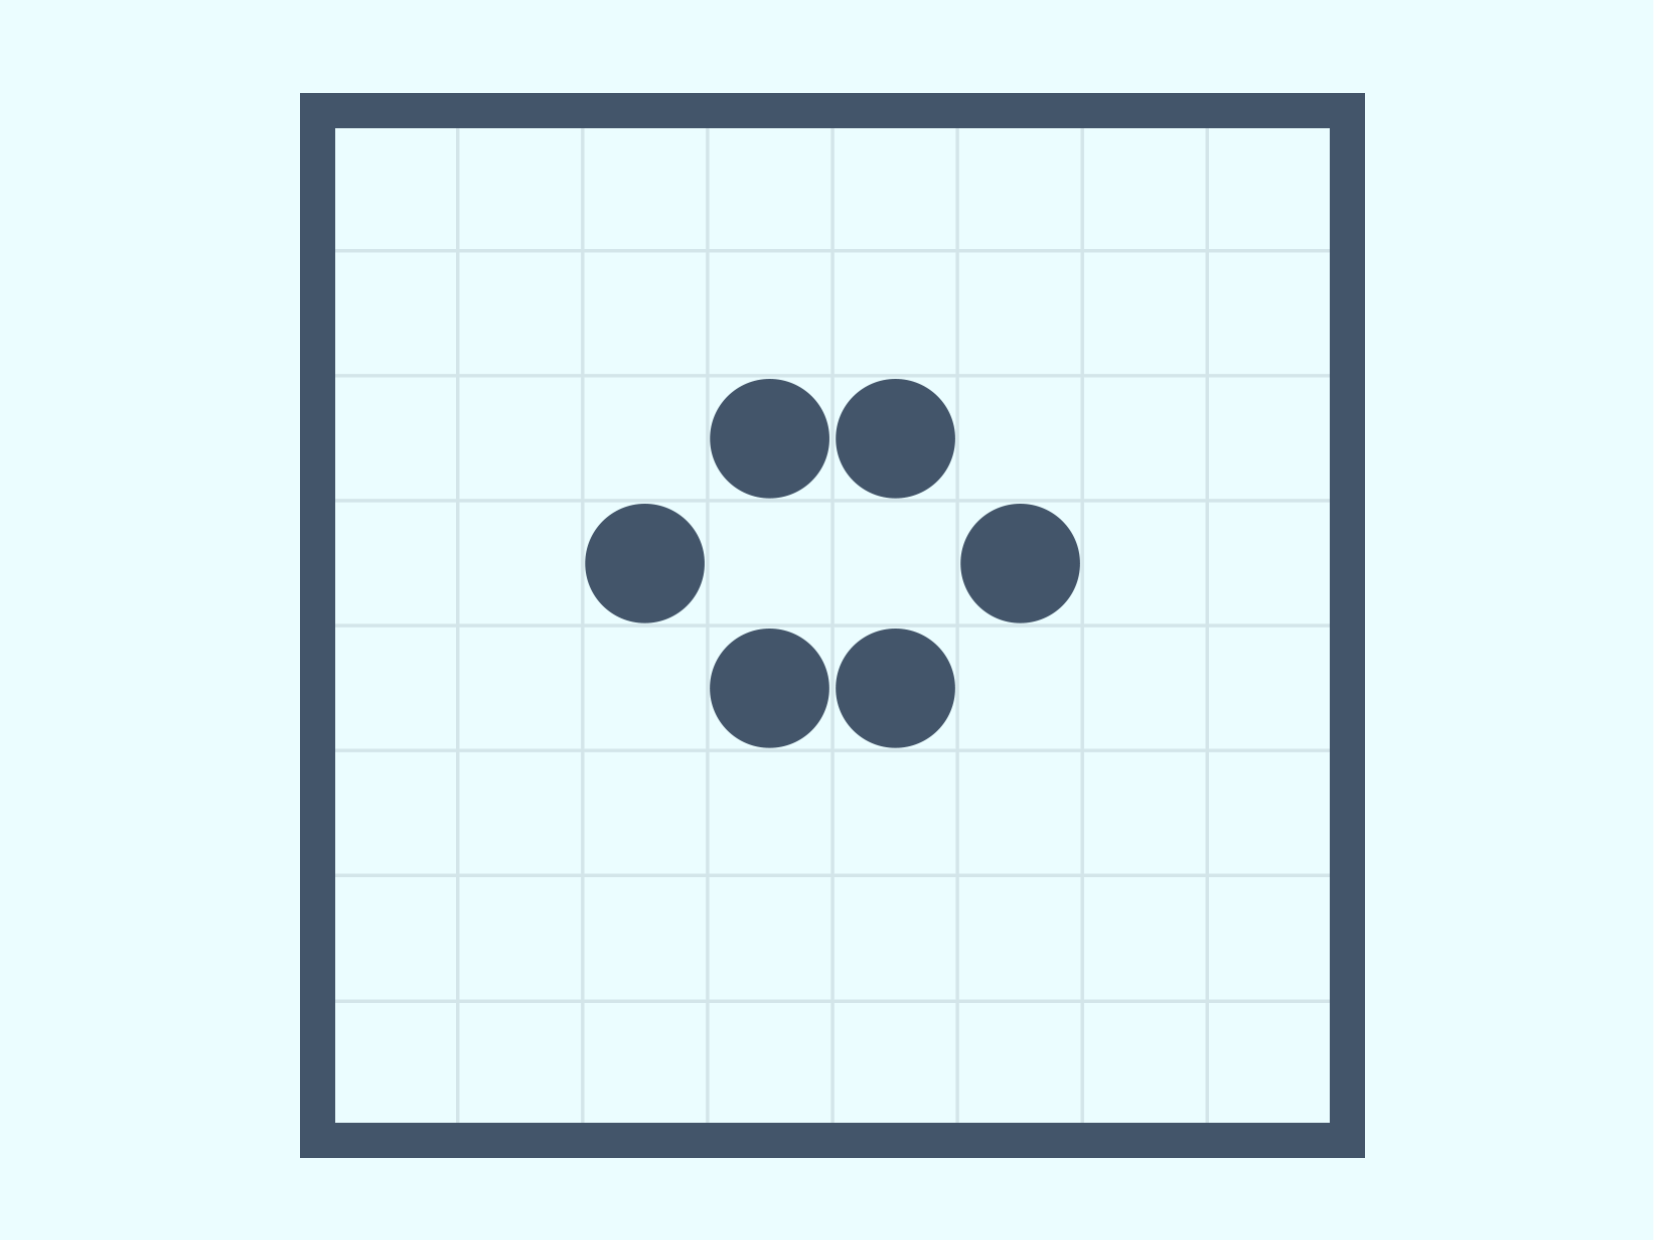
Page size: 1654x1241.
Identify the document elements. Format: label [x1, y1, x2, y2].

picture [300, 93, 1365, 1158]
